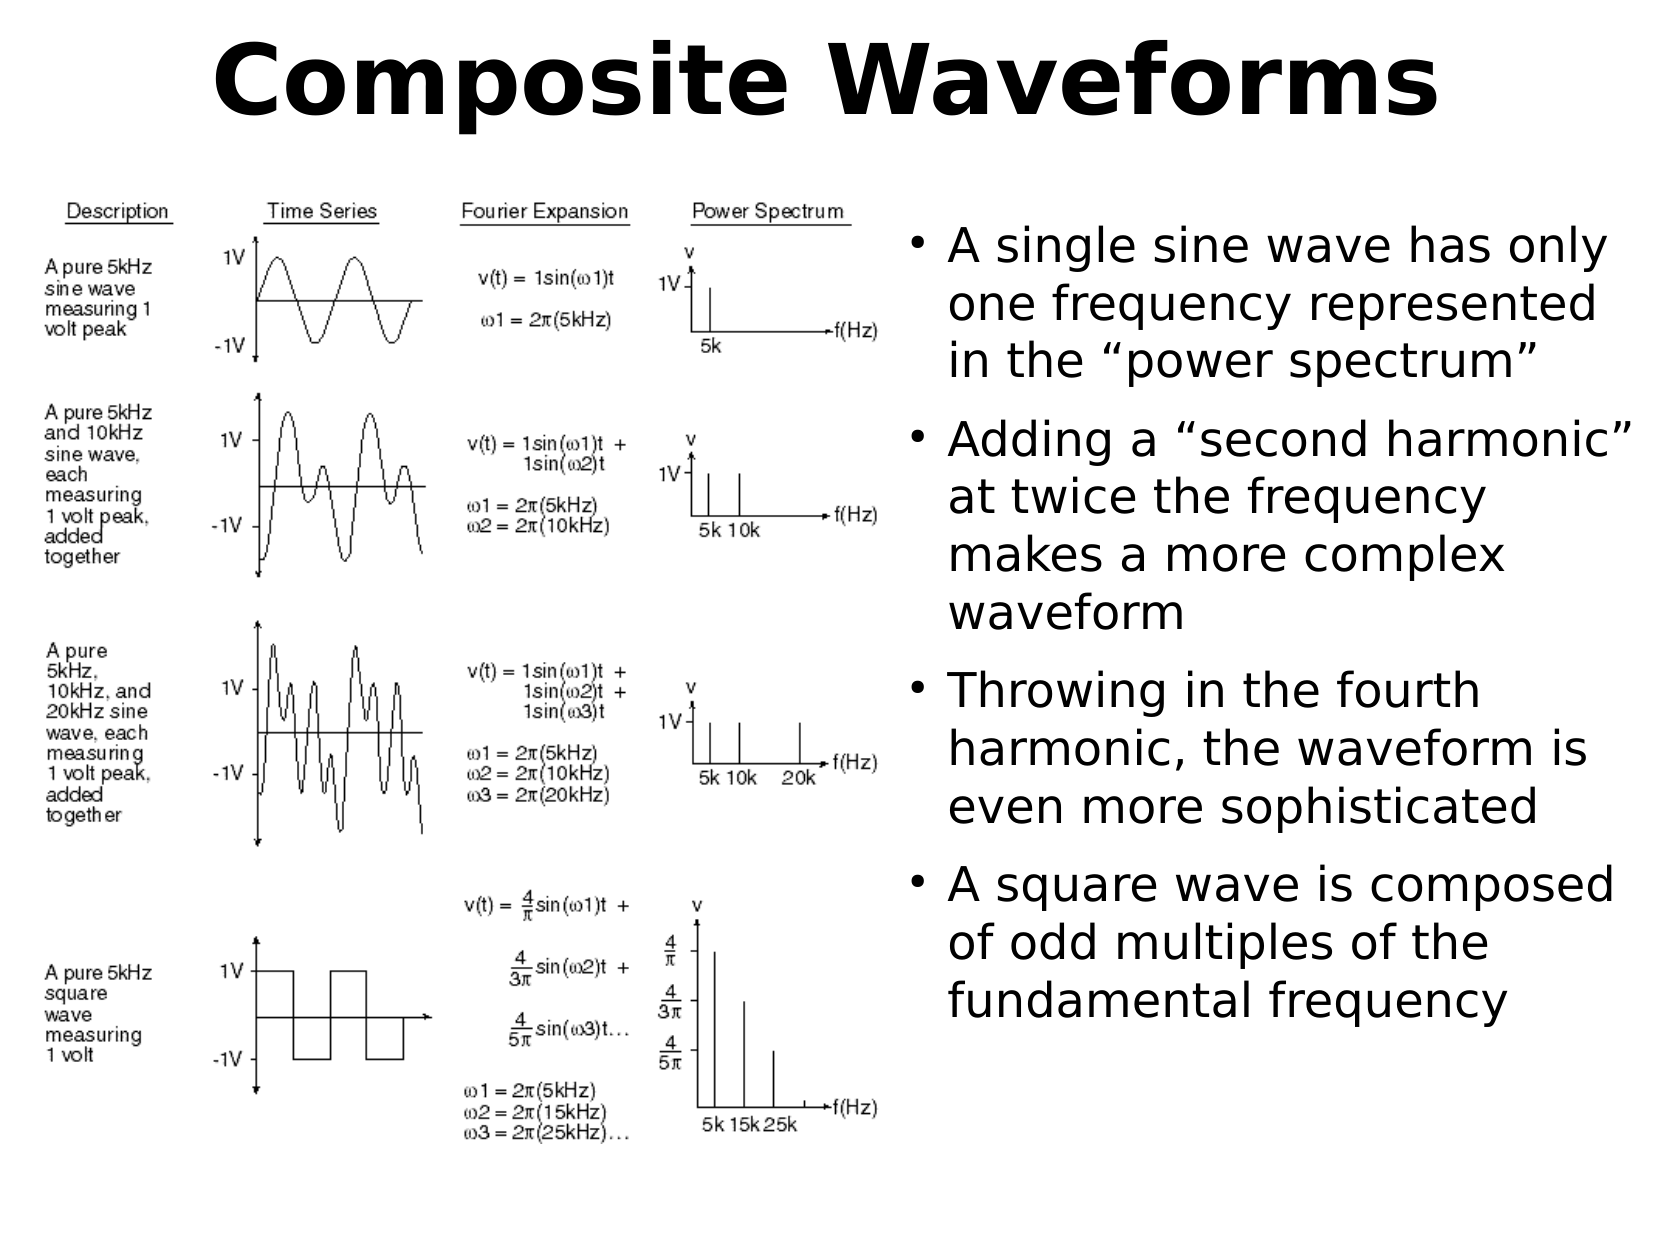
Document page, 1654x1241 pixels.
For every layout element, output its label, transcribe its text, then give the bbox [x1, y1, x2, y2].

title Composite Waveforms [124, 0, 1530, 180]
list A single sine wave has only one frequency represented in the “power spectrum” Adding a “second harmonic” at twice the frequency makes a more complex waveform Throwing in the fourth harmonic, the waveform is even more sophisticated A square wave is composed of odd multiples of the fundamental frequency [883, 206, 1654, 1117]
picture [42, 192, 883, 1144]
